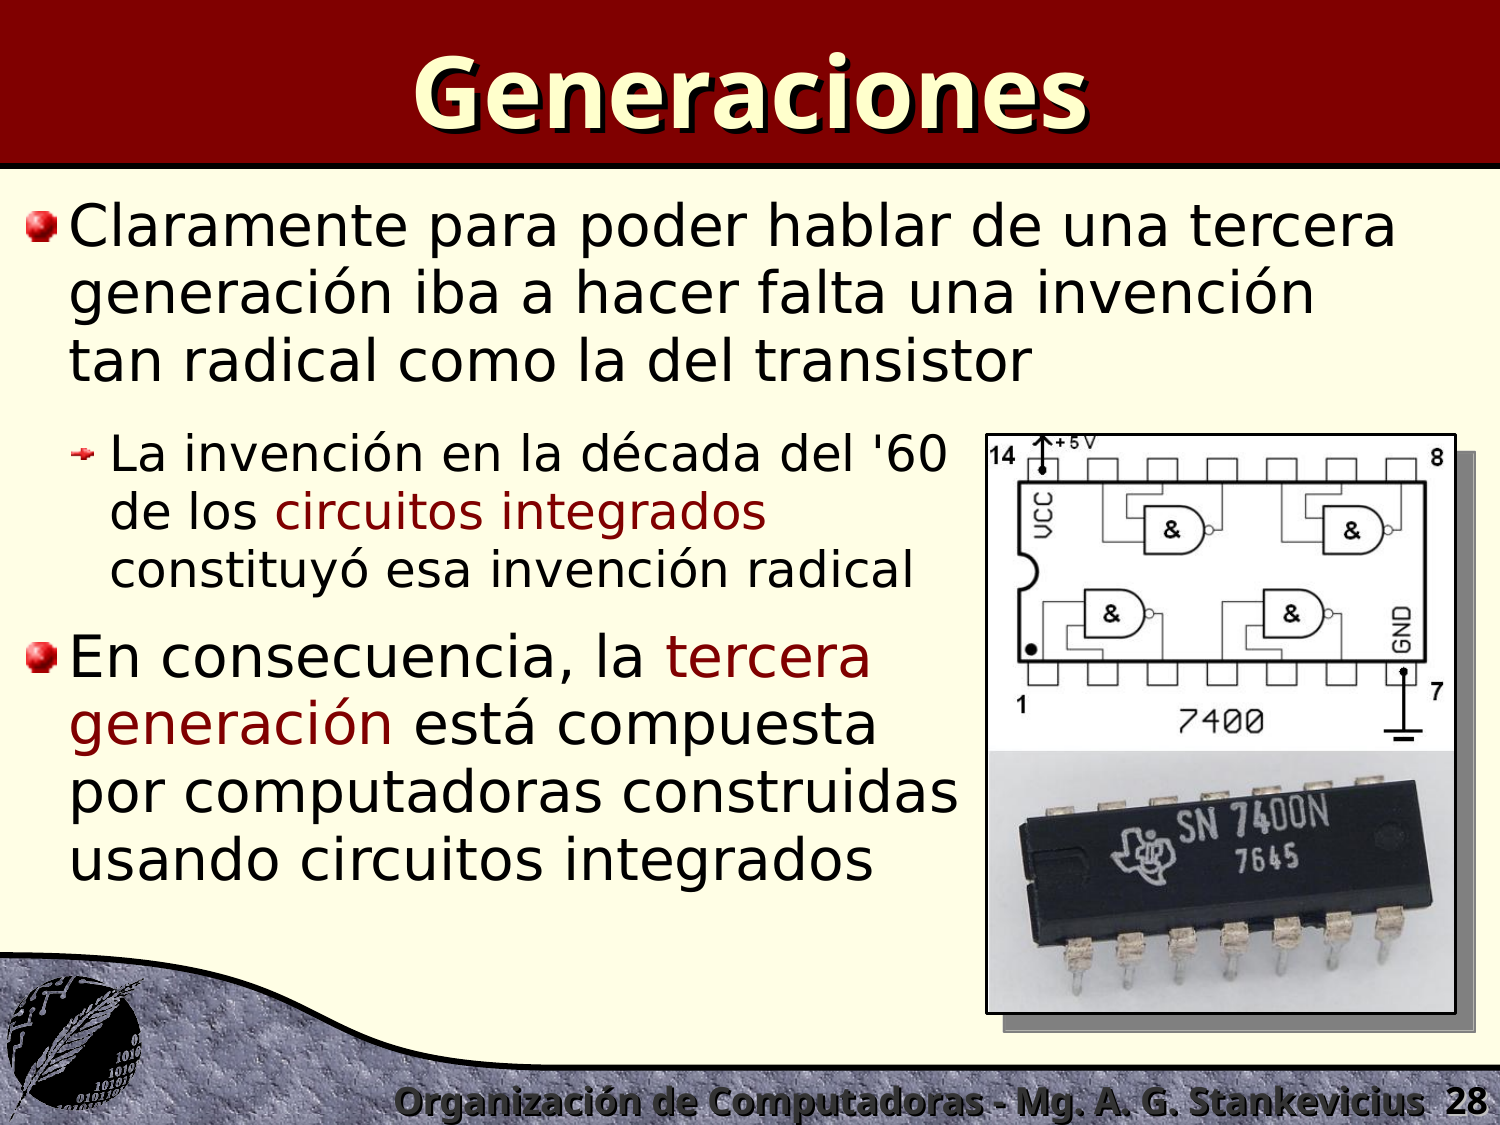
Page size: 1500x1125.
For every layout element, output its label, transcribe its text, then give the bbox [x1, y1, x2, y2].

picture [987, 435, 1455, 1013]
list Claramente para poder hablar de una tercera generación iba a hacer falta una invención tan radical como la del transistor La invención en la década del '60 de los circuitos integrados constituyó esa invención radical En consecuencia, la tercera generación está compuesta por computadoras construidas usando circuitos integrados [11, 192, 1486, 935]
picture [448, 1100, 455, 1110]
title Generaciones [15, 5, 1485, 160]
picture [802, 1100, 806, 1110]
picture [1058, 1100, 1065, 1110]
picture [0, 959, 1500, 1125]
